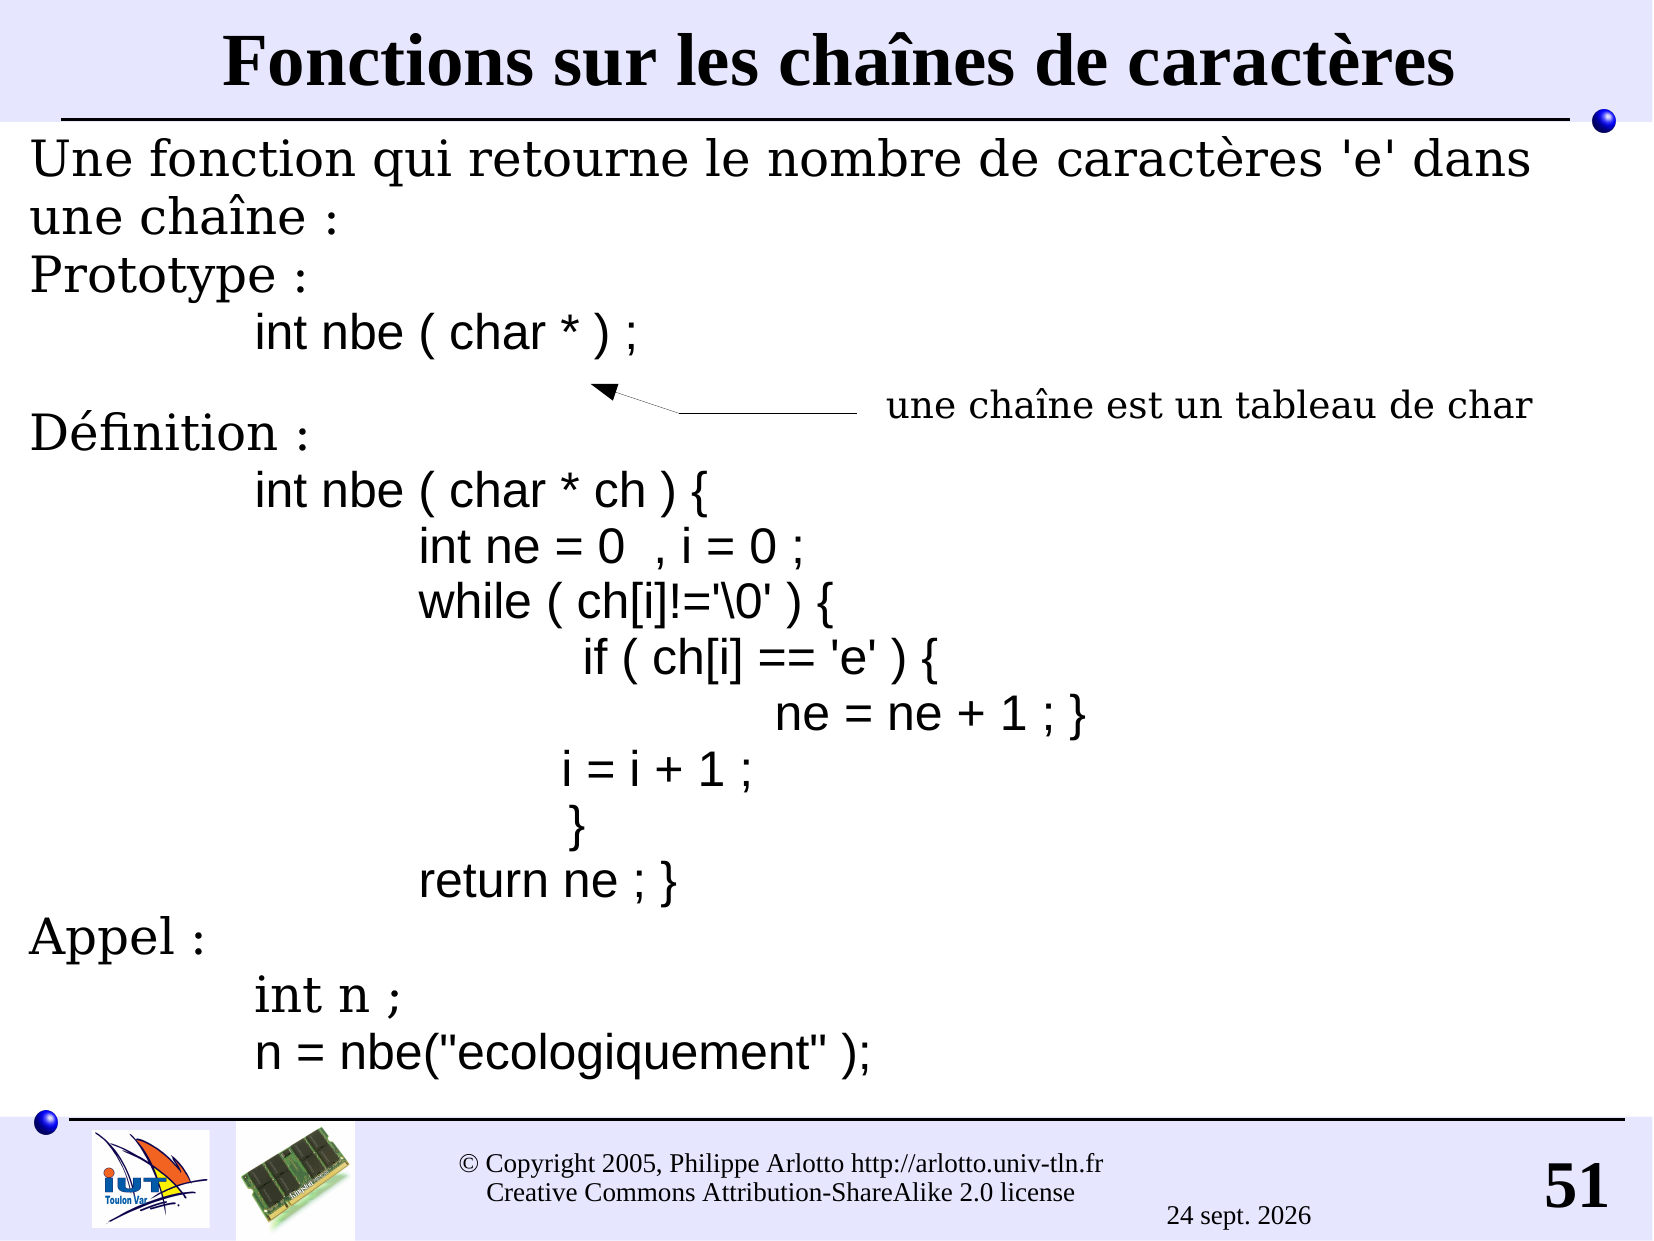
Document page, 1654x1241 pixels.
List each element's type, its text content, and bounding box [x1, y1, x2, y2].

title Fonctions sur les chaînes de caractères [95, 11, 1585, 110]
text_box une chaîne est un tableau de char [885, 383, 1534, 428]
picture [236, 1121, 355, 1241]
text_box Une fonction qui retourne le nombre de caractères 'e' dans une chaîne : Prototype : int nbe ( char * ) ; Définition : int nbe ( char * ch ) { int ne = 0 , i = 0 ; while ( ch[i]!='\0' ) { if ( ch[i] == 'e' ) { ne = ne + 1 ; } i = i + 1 ; } return ne ; } Appel : int n ; n = nbe("ecologiquement" ); [29, 129, 1534, 1081]
